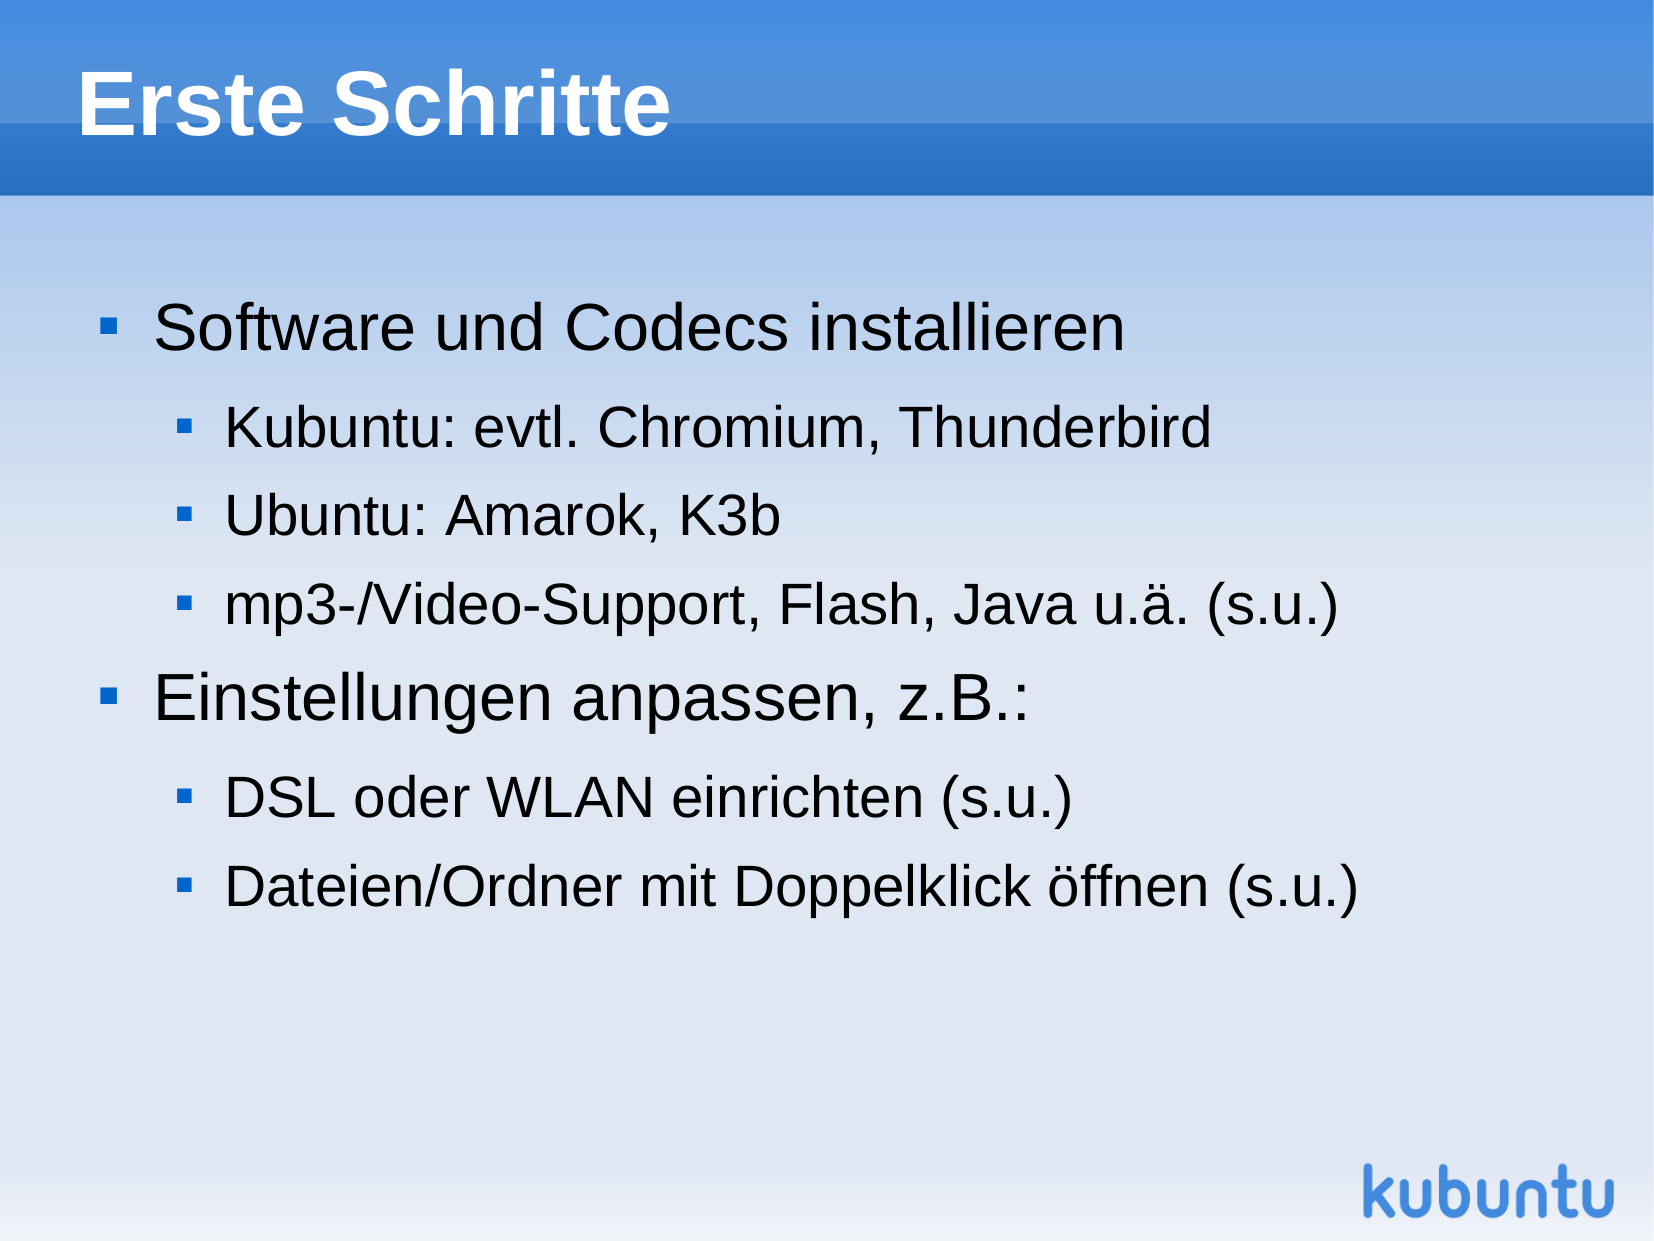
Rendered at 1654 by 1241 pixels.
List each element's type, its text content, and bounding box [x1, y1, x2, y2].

picture [0, 0, 1654, 1241]
list Software und Codecs installieren Kubuntu: evtl. Chromium, Thunderbird Ubuntu: Amarok, K3b mp3-/Video-Support, Flash, Java u.ä. (s.u.) Einstellungen anpassen, z.B.: DSL oder WLAN einrichten (s.u.) Dateien/Ordner mit Doppelklick öffnen (s.u.) [82, 290, 1571, 1094]
title Erste Schritte [76, 0, 1565, 208]
